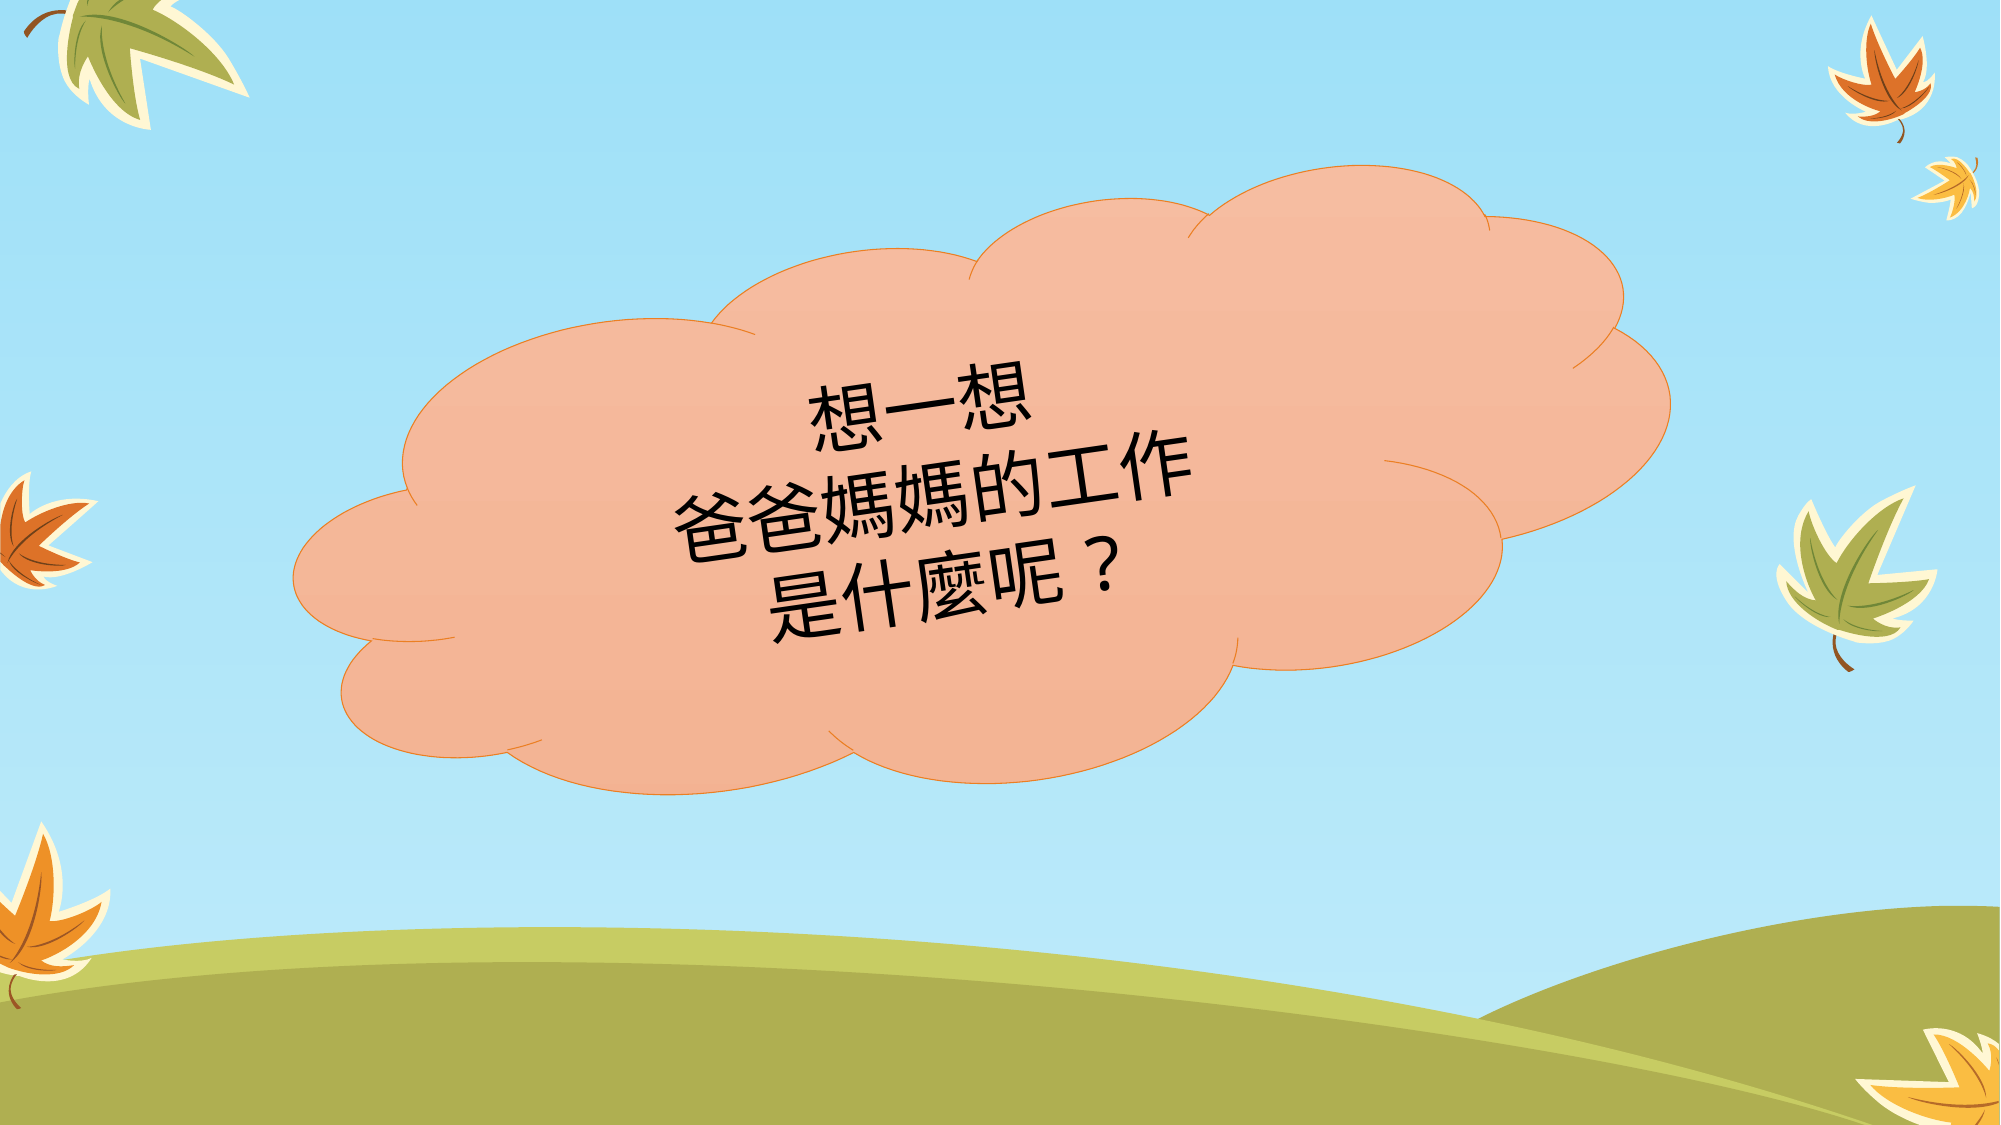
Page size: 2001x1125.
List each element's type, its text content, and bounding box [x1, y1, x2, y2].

text_box 想一想 爸爸媽媽的工作 是什麼呢? [293, 165, 1671, 795]
